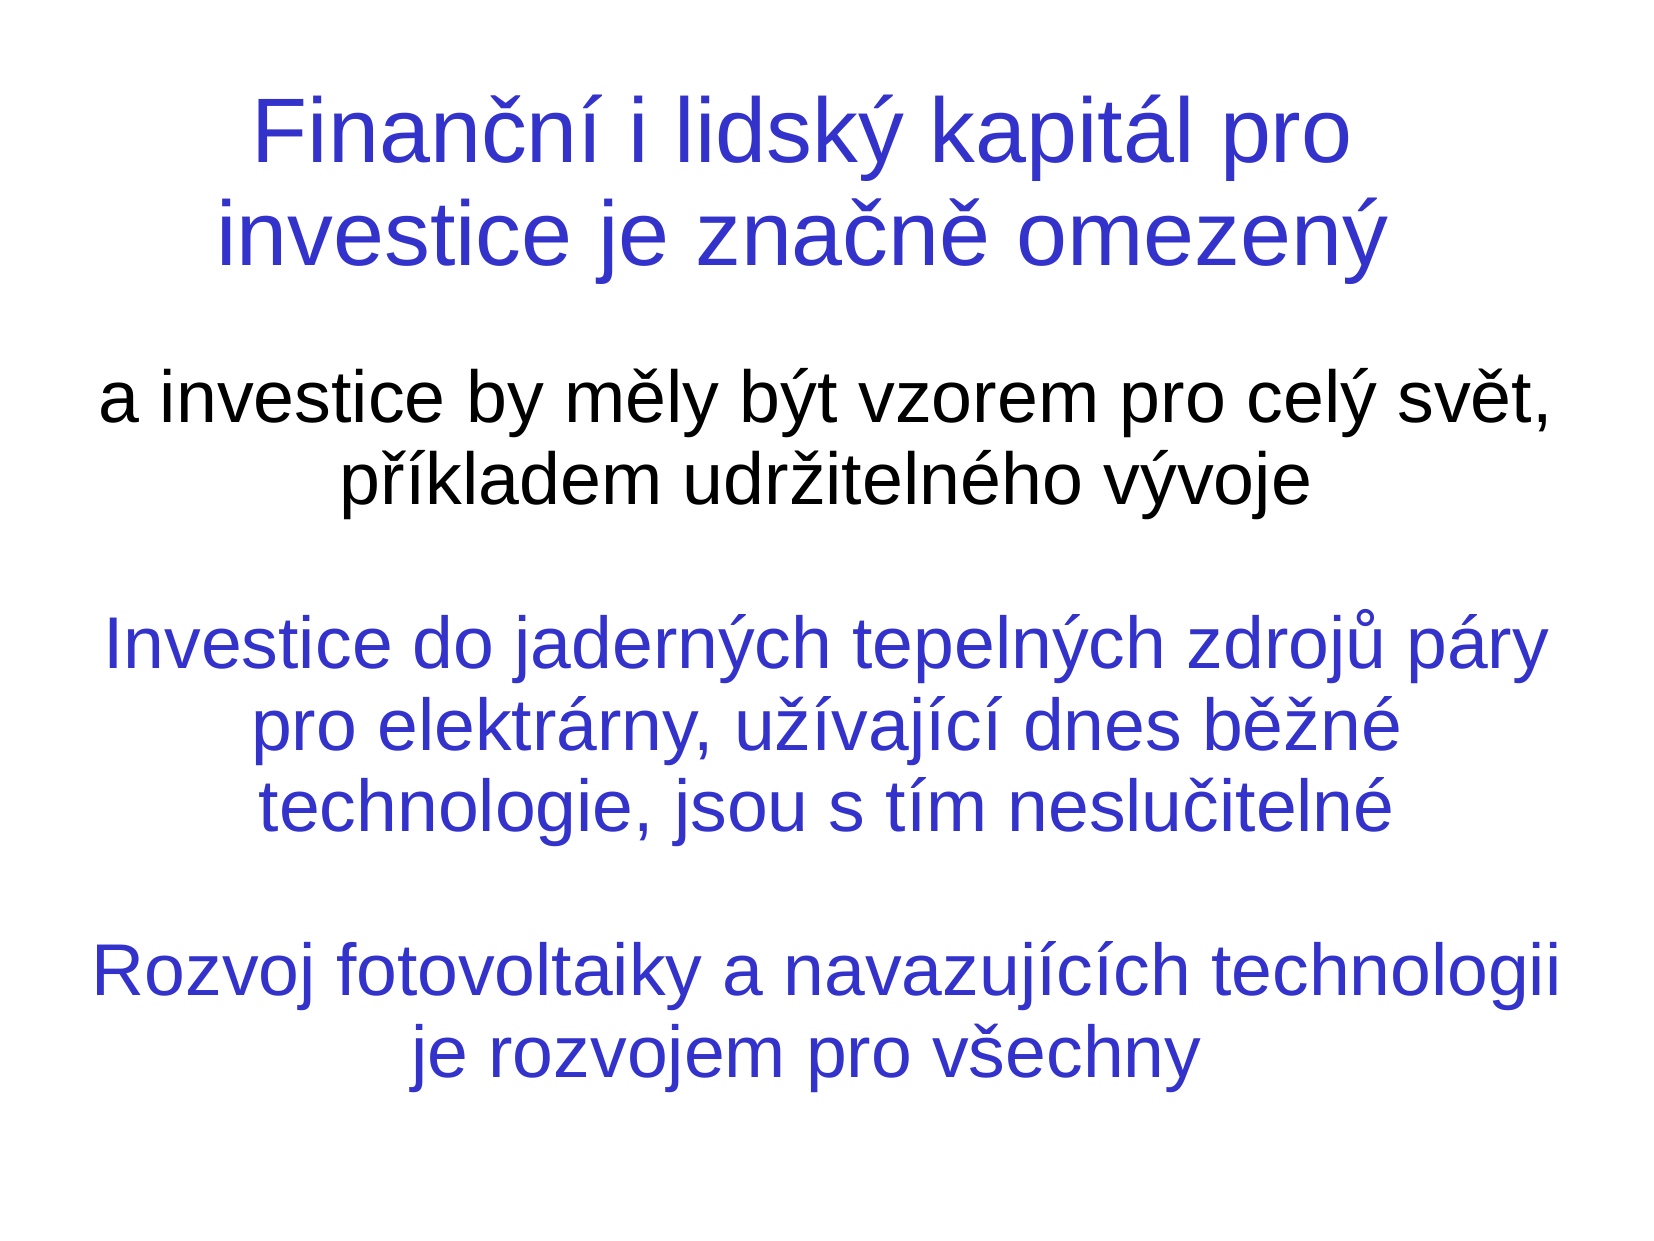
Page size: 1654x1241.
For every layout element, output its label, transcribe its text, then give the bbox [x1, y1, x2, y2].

subtitle a investice by měly být vzorem pro celý svět, příkladem udržitelného vývoje Investice do jaderných tepelných zdrojů páry pro elektrárny, užívající dnes běžné technologie, jsou s tím neslučitelné Rozvoj fotovoltaiky a navazujících technologii je rozvojem pro všechny [59, 356, 1595, 1182]
title Finanční i lidský kapitál pro investice je značně omezený [100, 69, 1506, 296]
